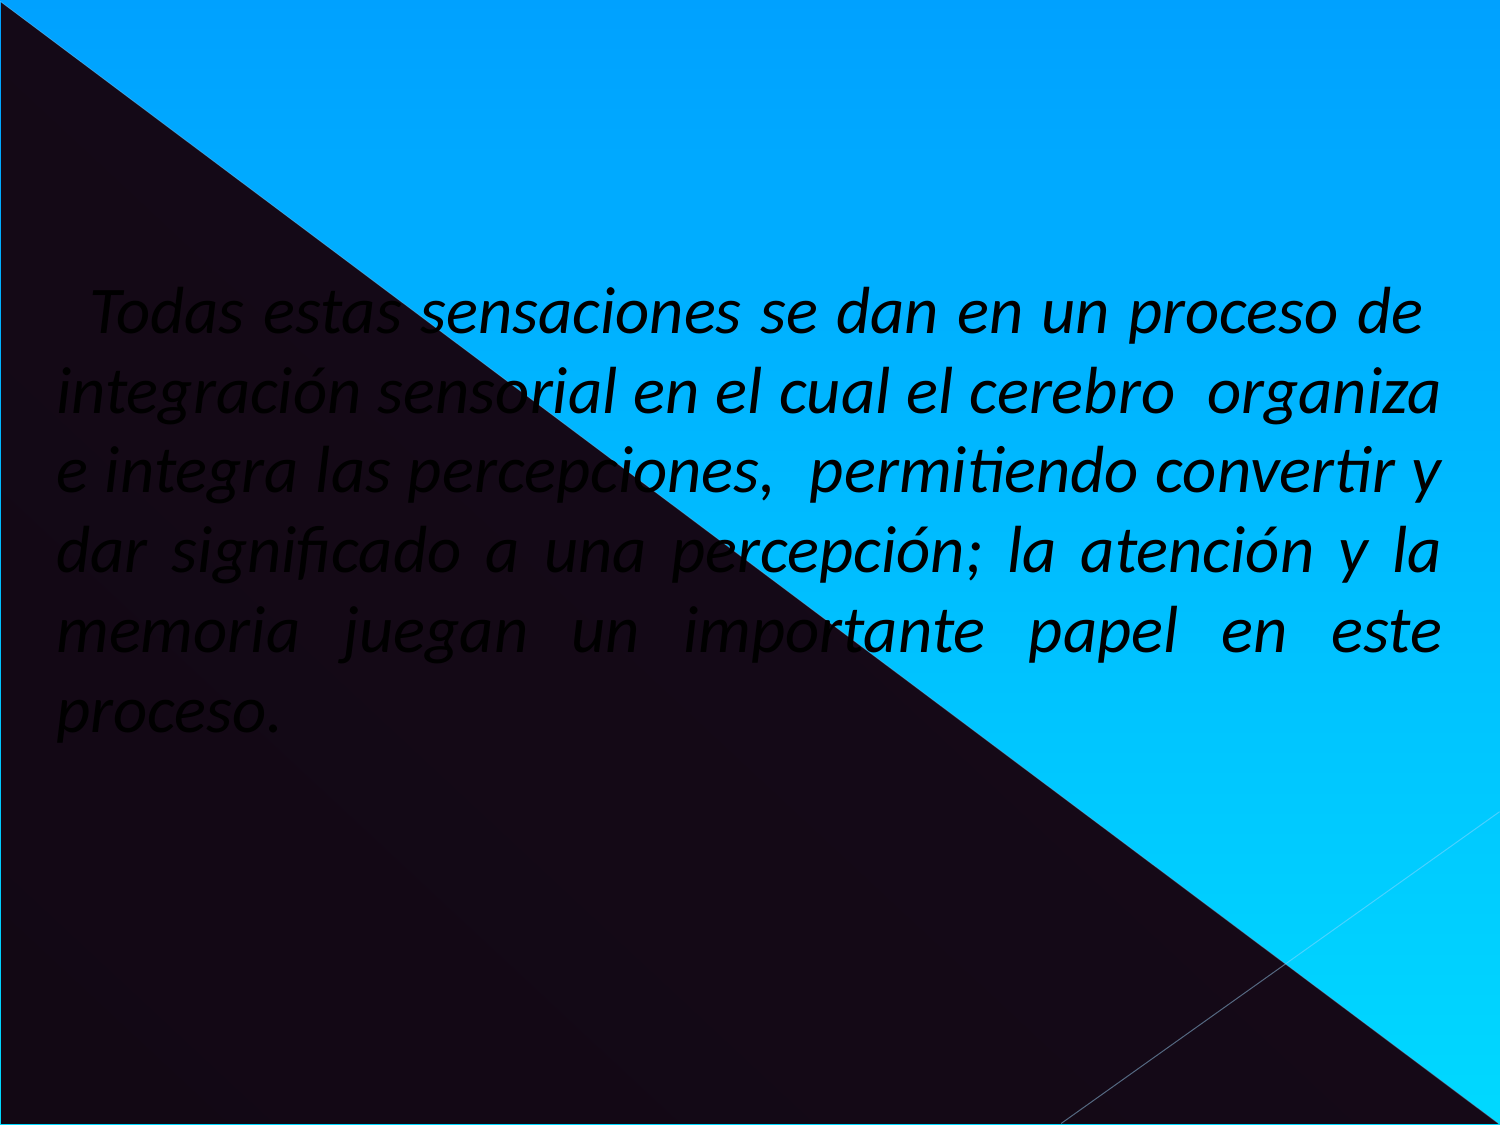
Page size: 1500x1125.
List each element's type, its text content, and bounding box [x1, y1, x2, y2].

text_box Todas estas sensaciones se dan en un proceso de integración sensorial en el cual el cerebro organiza e integra las percepciones, permitiendo convertir y dar significado a una percepción; la atención y la memoria juegan un importante papel en este proceso. [41, 119, 1459, 1034]
